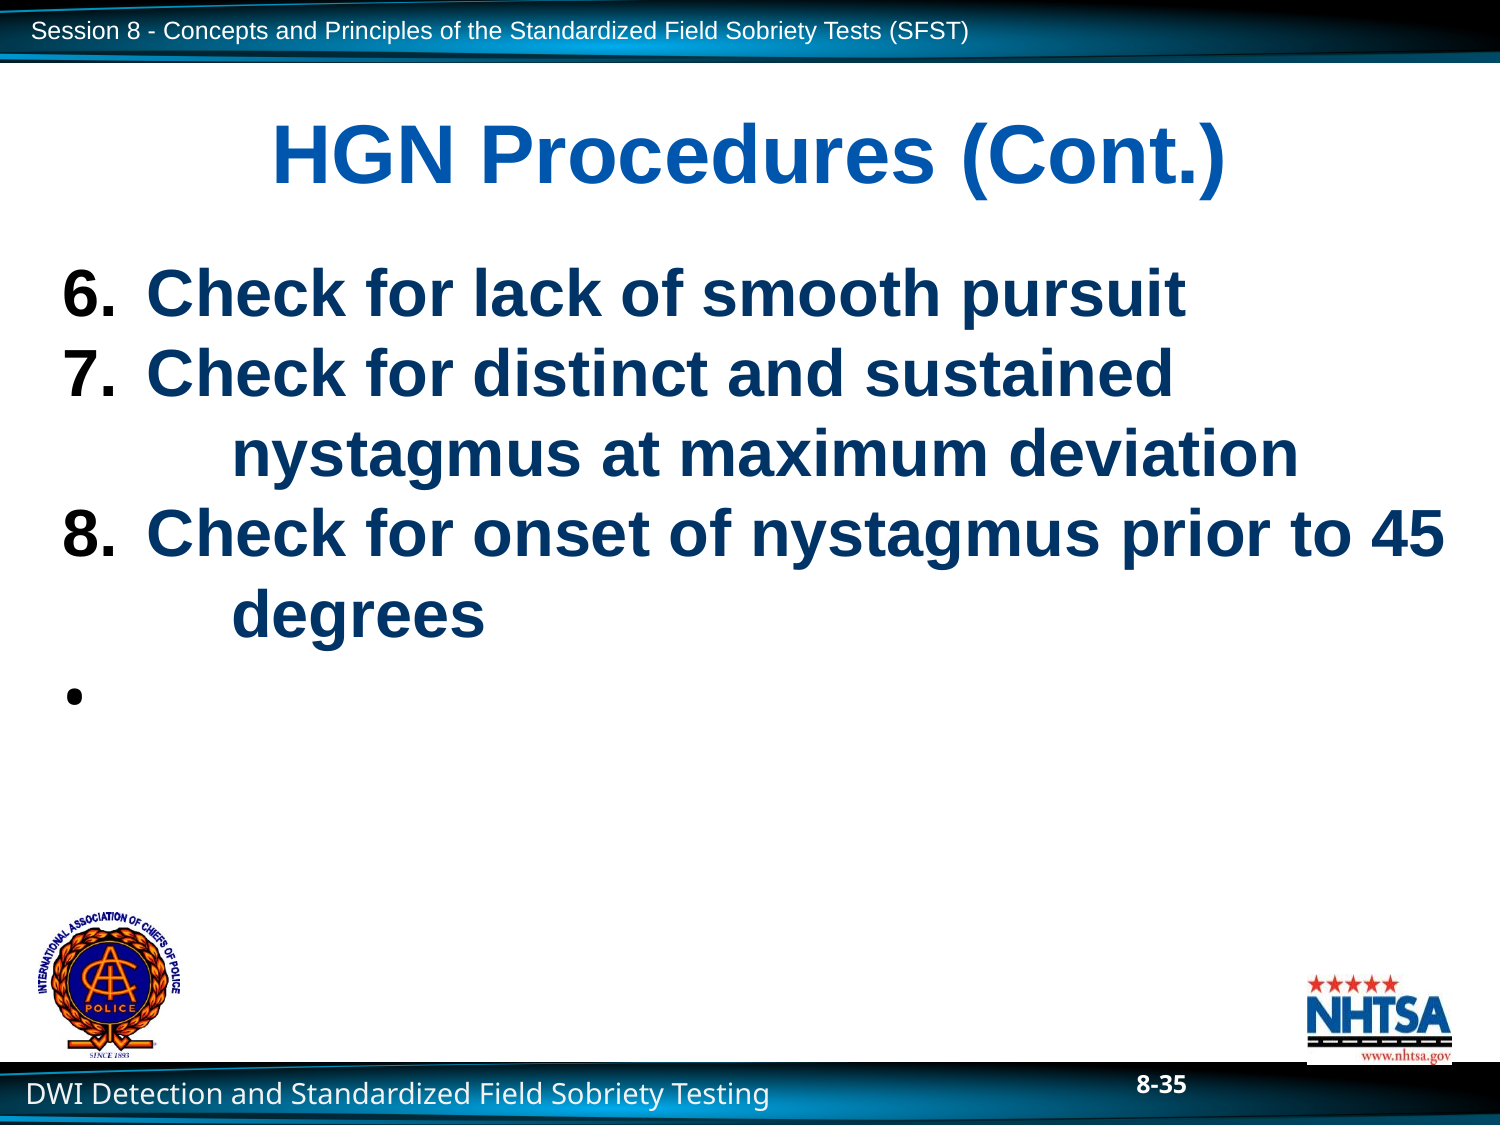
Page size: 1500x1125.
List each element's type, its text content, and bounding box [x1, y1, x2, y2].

title HGN Procedures (Cont.) [50, 87, 1451, 213]
list Check for lack of smooth pursuit Check for distinct and sustained nystagmus at maximum deviation Check for onset of nystagmus prior to 45 degrees [62, 249, 1458, 1000]
slide_number 8-35 [1121, 1055, 1472, 1116]
